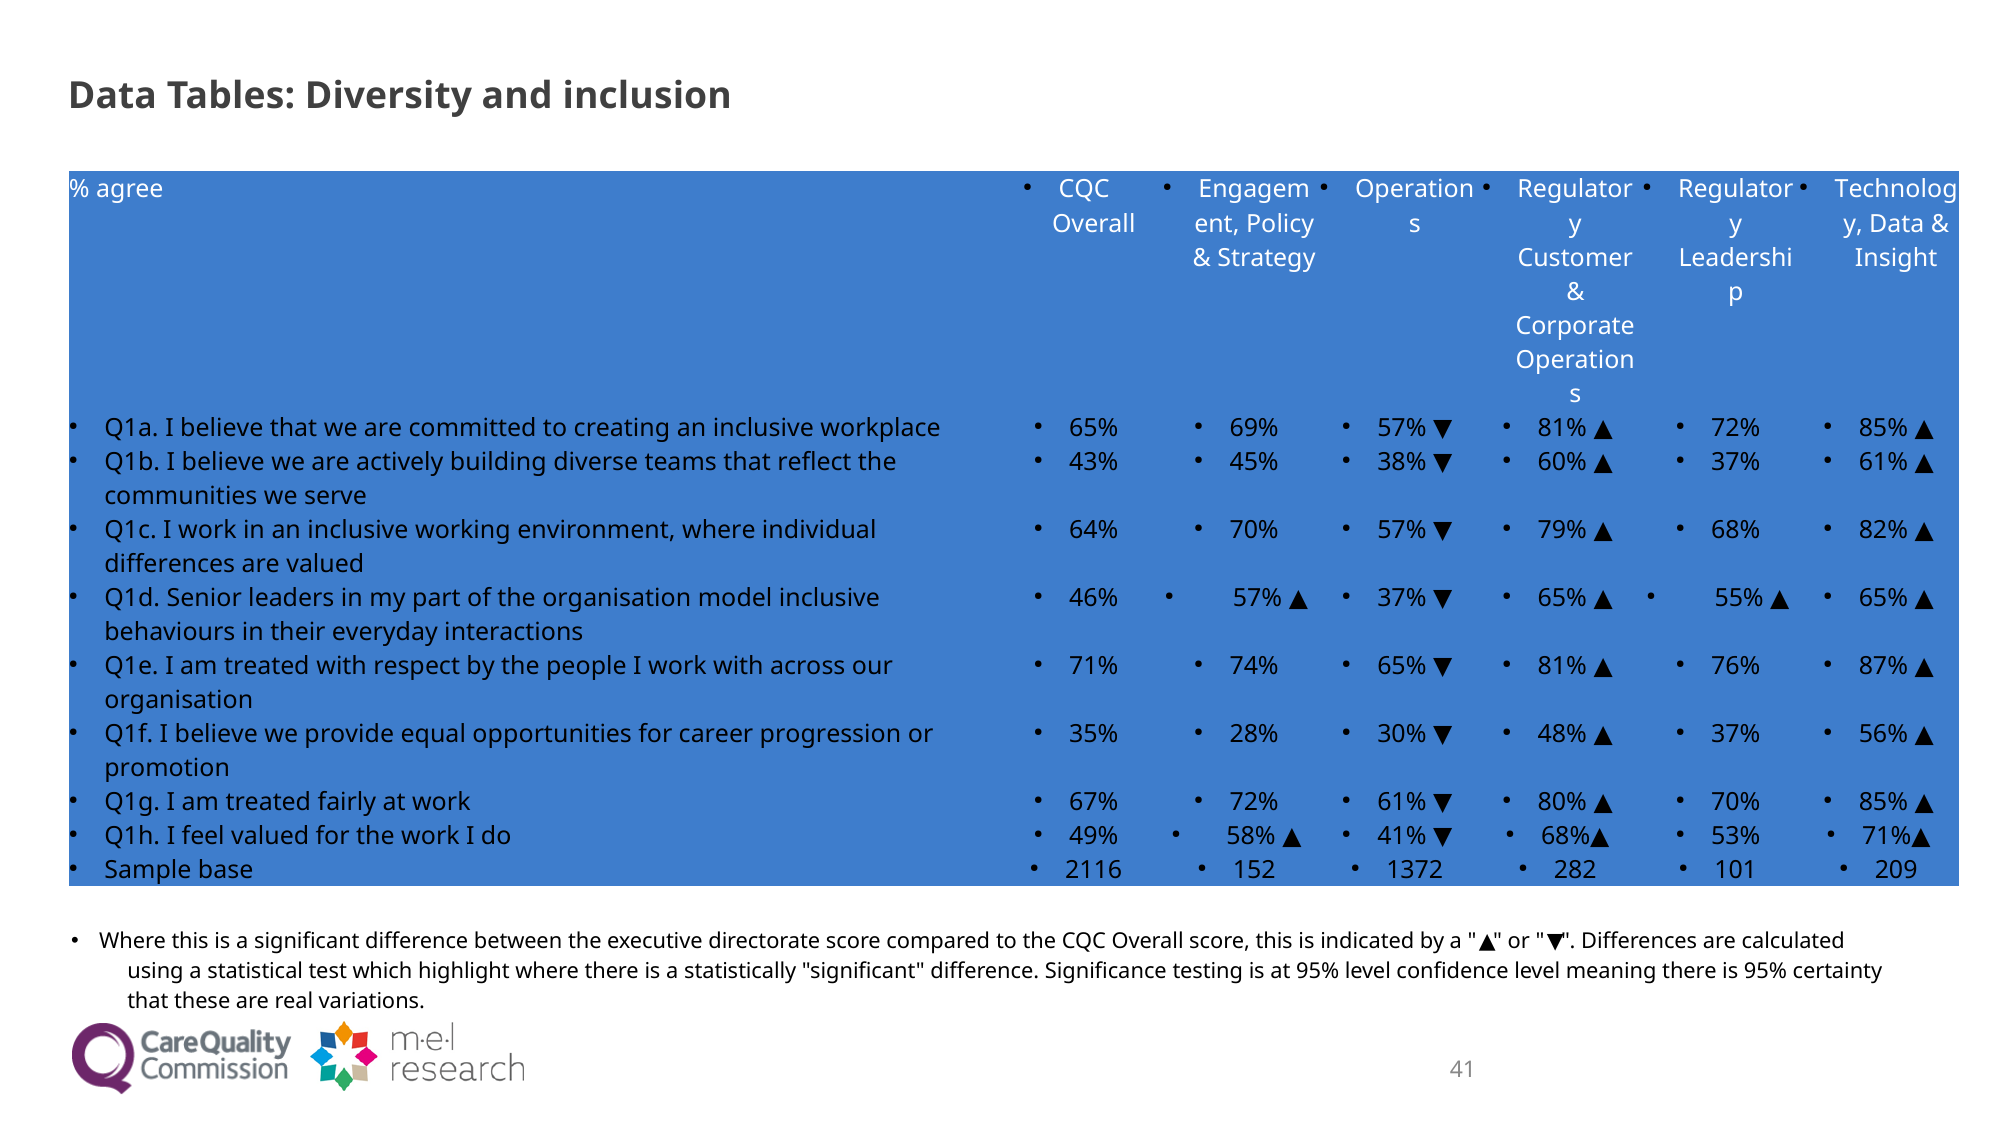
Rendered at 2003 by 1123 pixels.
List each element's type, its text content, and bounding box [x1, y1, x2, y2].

table_cell 70% [1638, 784, 1798, 818]
table_header Regulatory Leadership [1638, 171, 1798, 409]
table_cell 70% [1156, 512, 1317, 580]
table_cell 65% [996, 409, 1156, 444]
table_cell 82% ▲ [1798, 512, 1959, 580]
table_cell Q1d. Senior leaders in my part of the organisation model inclusive behaviours in their everyday interactions [69, 580, 996, 648]
table_cell 74% [1156, 648, 1317, 716]
table_cell 35% [996, 716, 1156, 784]
table_cell 282 [1477, 852, 1638, 886]
table_cell 58% ▲ [1156, 818, 1317, 852]
text_box Where this is a significant difference between the executive directorate score compared to the CQC Overall score, this is indicated by a "▲" or "▼". Differences are calculated using a statistical test which highlight where there is a statistically "significant" difference. Significance testing is at 95% level confidence level meaning there is 95% certainty that these are real variations. [56, 915, 1920, 1031]
table_cell 53% [1638, 818, 1798, 852]
table_cell 72% [1638, 409, 1798, 444]
table_cell 65% ▲ [1477, 580, 1638, 648]
table_cell 71%▲ [1798, 818, 1959, 852]
table_header % agree [69, 171, 996, 409]
table_cell 28% [1156, 716, 1317, 784]
picture [310, 1031, 524, 1091]
table_cell 60% ▲ [1477, 444, 1638, 512]
table_cell Q1h. I feel valued for the work I do [69, 818, 996, 852]
table_cell 46% [996, 580, 1156, 648]
table_cell 2116 [996, 852, 1156, 886]
table_header Operations [1317, 171, 1477, 409]
table_cell 65% ▲ [1798, 580, 1959, 648]
table_cell 37% [1638, 444, 1798, 512]
table_cell 69% [1156, 409, 1317, 444]
table_cell 68% [1638, 512, 1798, 580]
table_cell Q1e. I am treated with respect by the people I work with across our organisation [69, 648, 996, 716]
table_cell 209 [1798, 852, 1959, 886]
table_cell 85% ▲ [1798, 784, 1959, 818]
table_cell Sample base [69, 852, 996, 886]
table_cell 56% ▲ [1798, 716, 1959, 784]
table_cell Q1a. I believe that we are committed to creating an inclusive workplace [69, 409, 996, 444]
table_cell 43% [996, 444, 1156, 512]
table_cell 80% ▲ [1477, 784, 1638, 818]
table_cell 81% ▲ [1477, 648, 1638, 716]
table_cell Q1f. I believe we provide equal opportunities for career progression or promotion [69, 716, 996, 784]
table_cell 68%▲ [1477, 818, 1638, 852]
table_cell 45% [1156, 444, 1317, 512]
table_cell 57% ▼ [1317, 409, 1477, 444]
table_cell 79% ▲ [1477, 512, 1638, 580]
text_box 41 [1434, 1039, 1902, 1100]
table_header Regulatory Customer & Corporate Operations [1477, 171, 1638, 409]
table_cell 64% [996, 512, 1156, 580]
table_cell 76% [1638, 648, 1798, 716]
table_cell 30% ▼ [1317, 716, 1477, 784]
table_cell Q1g. I am treated fairly at work [69, 784, 996, 818]
table_cell Q1c. I work in an inclusive working environment, where individual differences are valued [69, 512, 996, 580]
table_cell 85% ▲ [1798, 409, 1959, 444]
table_cell 87% ▲ [1798, 648, 1959, 716]
table_cell 38% ▼ [1317, 444, 1477, 512]
table_cell 61% ▼ [1317, 784, 1477, 818]
table_cell 72% [1156, 784, 1317, 818]
table_cell 55% ▲ [1638, 580, 1798, 648]
table_cell 71% [996, 648, 1156, 716]
table_cell 41% ▼ [1317, 818, 1477, 852]
table_cell 81% ▲ [1477, 409, 1638, 444]
table_cell 49% [996, 818, 1156, 852]
table_cell 65% ▼ [1317, 648, 1477, 716]
table_cell 57% ▼ [1317, 512, 1477, 580]
table_cell 61% ▲ [1798, 444, 1959, 512]
table_cell 37% [1638, 716, 1798, 784]
table_header Technology, Data & Insight [1798, 171, 1959, 409]
table_cell 67% [996, 784, 1156, 818]
table_cell 57% ▲ [1156, 580, 1317, 648]
table_header Engagement, Policy & Strategy [1156, 171, 1317, 409]
table_cell Q1b. I believe we are actively building diverse teams that reflect the communities we serve [69, 444, 996, 512]
table_cell 48% ▲ [1477, 716, 1638, 784]
table_cell 152 [1156, 852, 1317, 886]
table_cell 101 [1638, 852, 1798, 886]
picture [70, 1031, 294, 1097]
table_cell 37% ▼ [1317, 580, 1477, 648]
table_header CQC Overall [996, 171, 1156, 409]
title Data Tables: Diversity and inclusion [67, 31, 1929, 148]
table_cell 1372 [1317, 852, 1477, 886]
